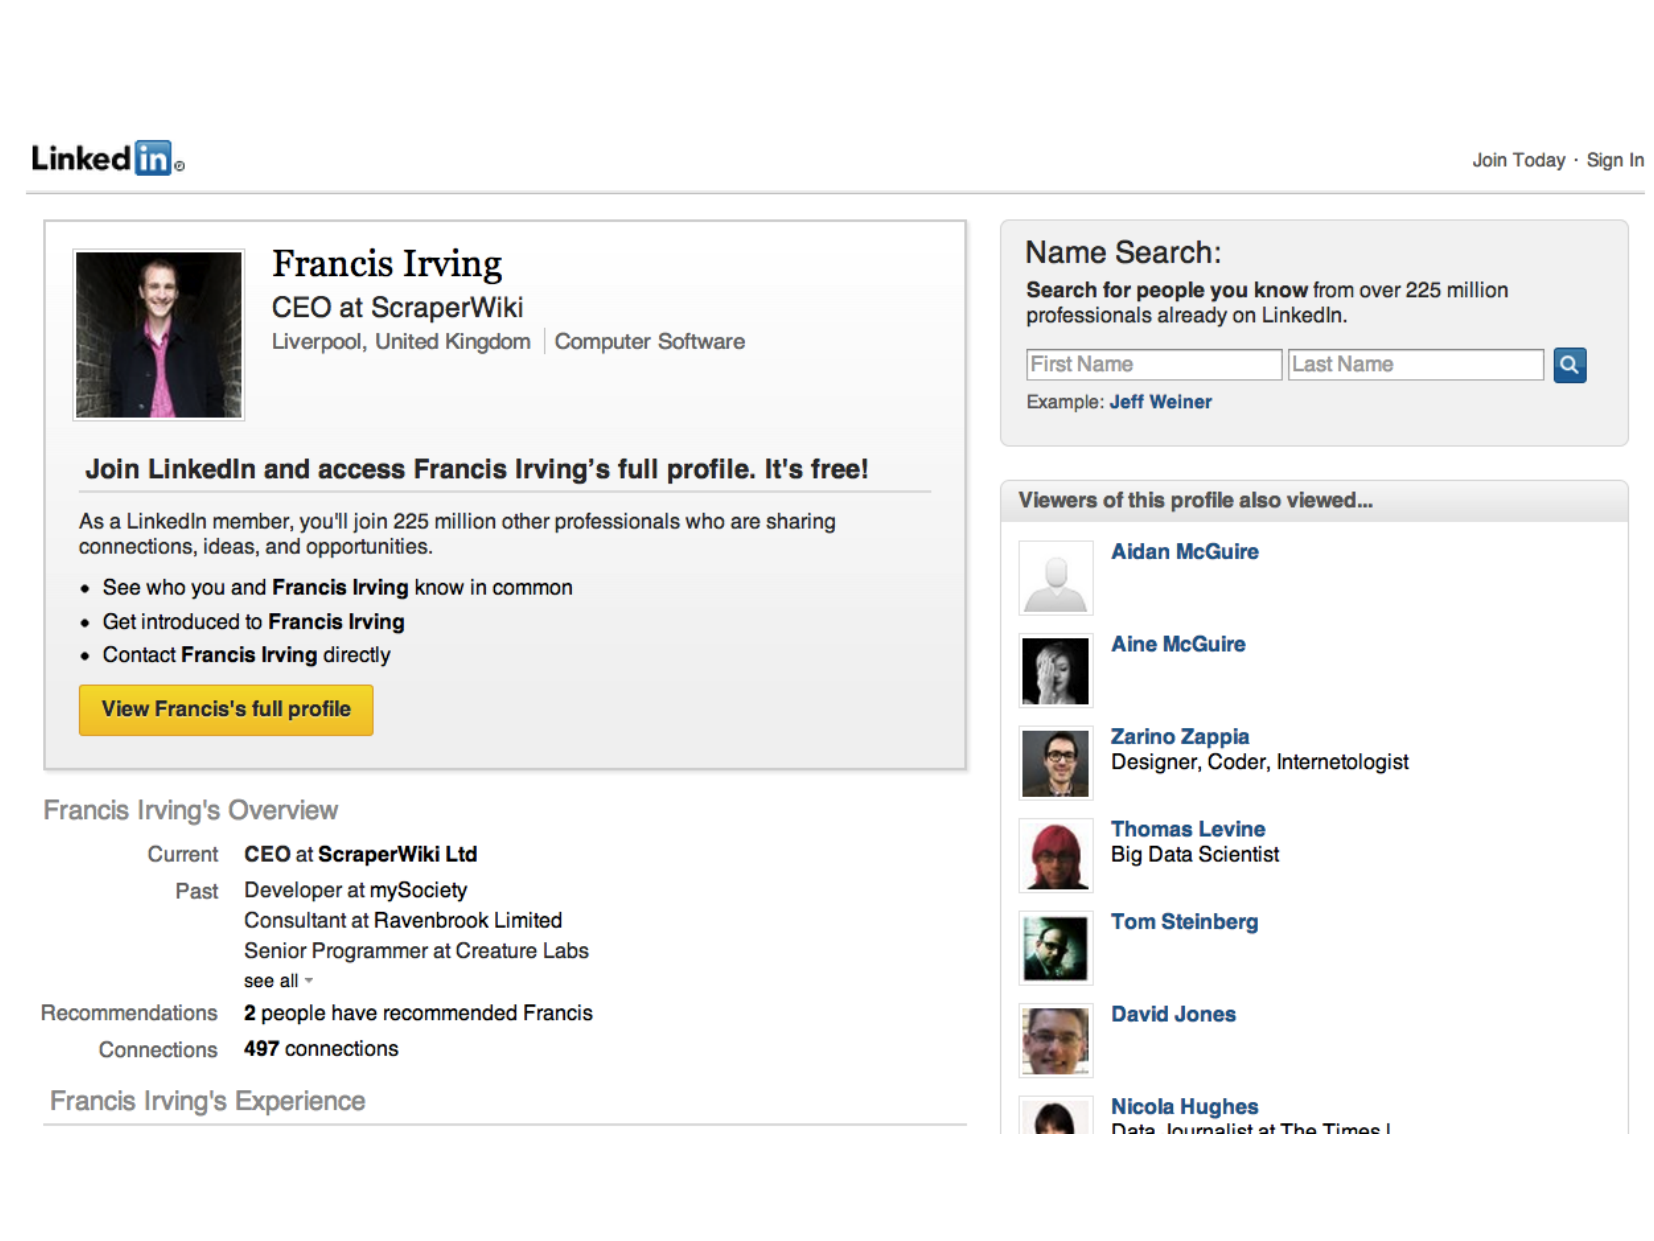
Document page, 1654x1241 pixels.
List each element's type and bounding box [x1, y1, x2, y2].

picture [9, 127, 1654, 1134]
